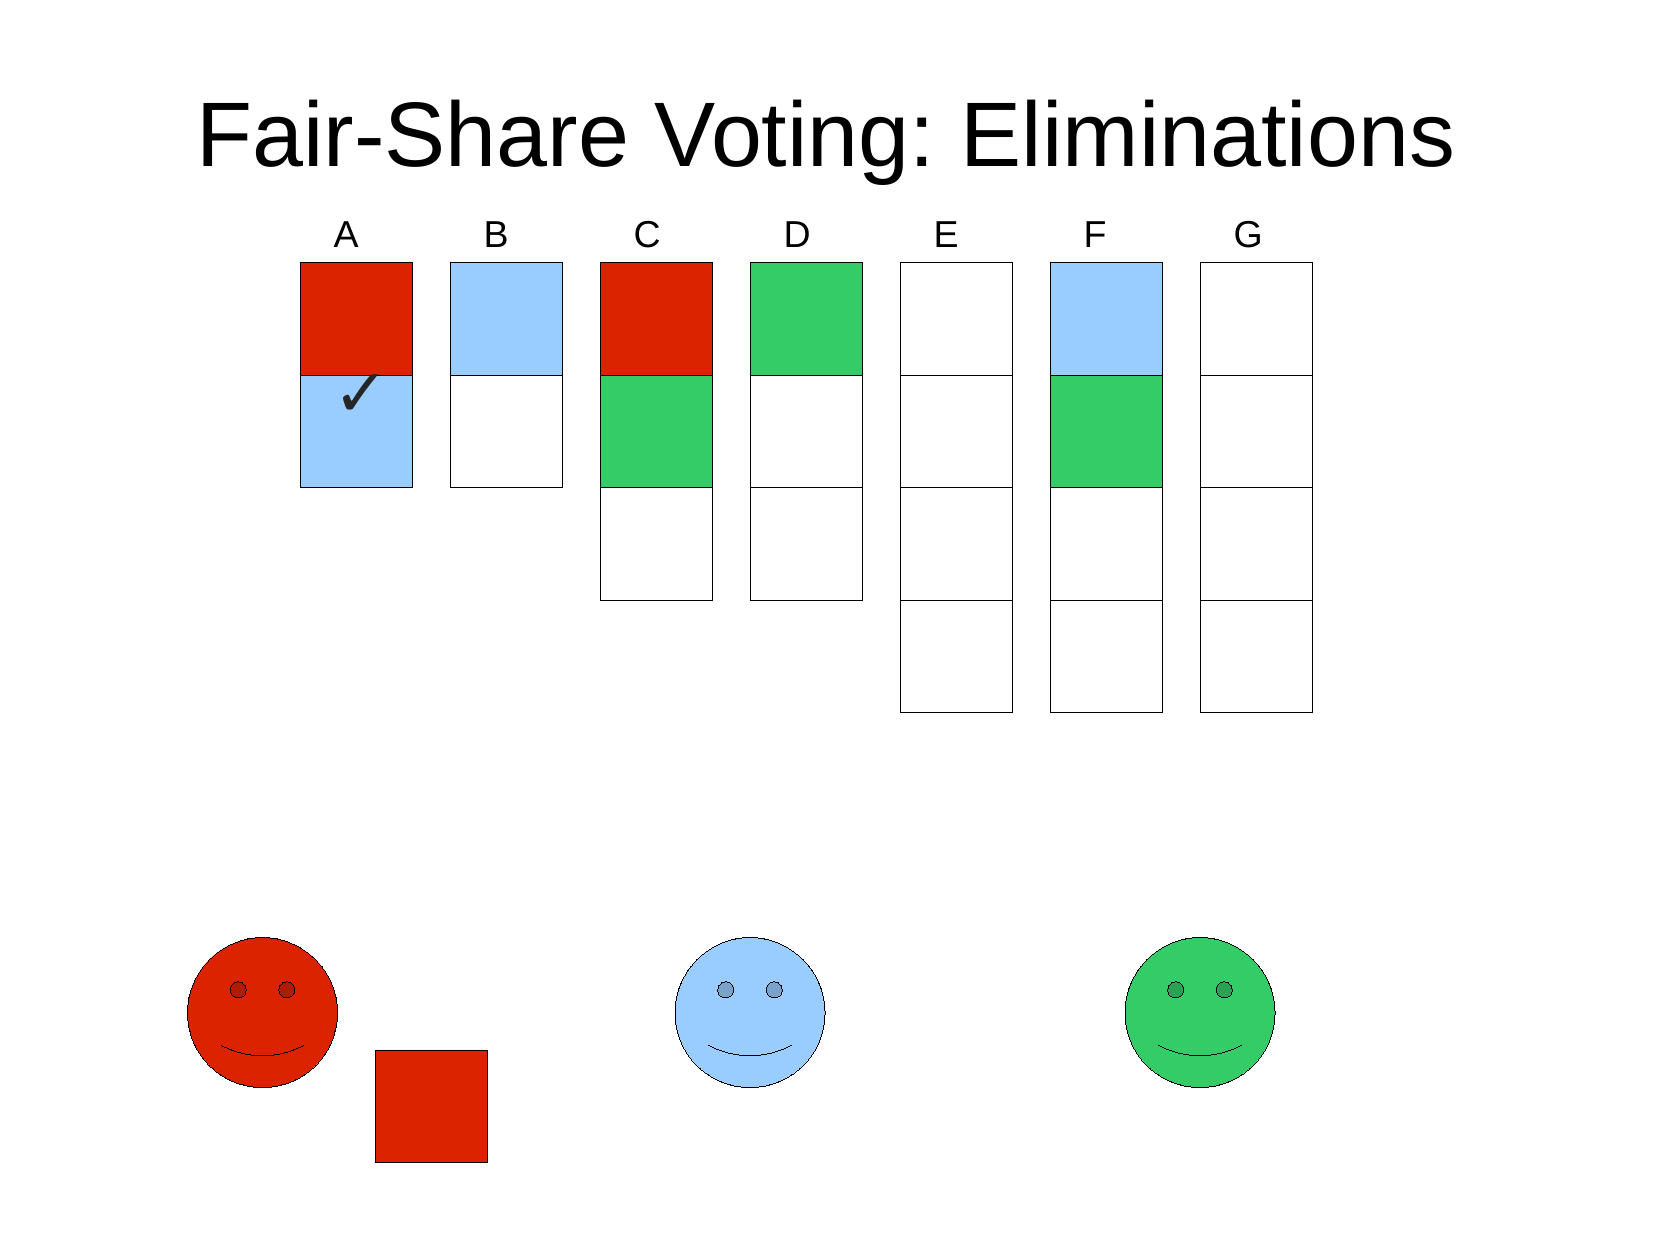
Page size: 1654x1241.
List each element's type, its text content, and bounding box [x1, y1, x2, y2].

text_box [675, 937, 826, 1088]
text_box A [318, 206, 376, 264]
text_box [750, 262, 863, 601]
text_box [300, 262, 413, 488]
title Fair-Share Voting: Eliminations [82, 31, 1571, 239]
text_box [900, 262, 1013, 713]
text_box G [1218, 205, 1276, 263]
text_box [450, 262, 563, 488]
text_box B [468, 206, 526, 264]
text_box [1125, 937, 1276, 1088]
text_box [187, 937, 338, 1088]
text_box E [918, 206, 975, 264]
text_box [375, 1050, 488, 1163]
text_box D [768, 205, 826, 263]
text_box [1050, 262, 1163, 713]
text_box [1200, 262, 1313, 713]
text_box C [618, 205, 675, 263]
text_box [600, 262, 713, 601]
text_box F [1068, 206, 1126, 264]
text_box ✓ [318, 337, 413, 431]
